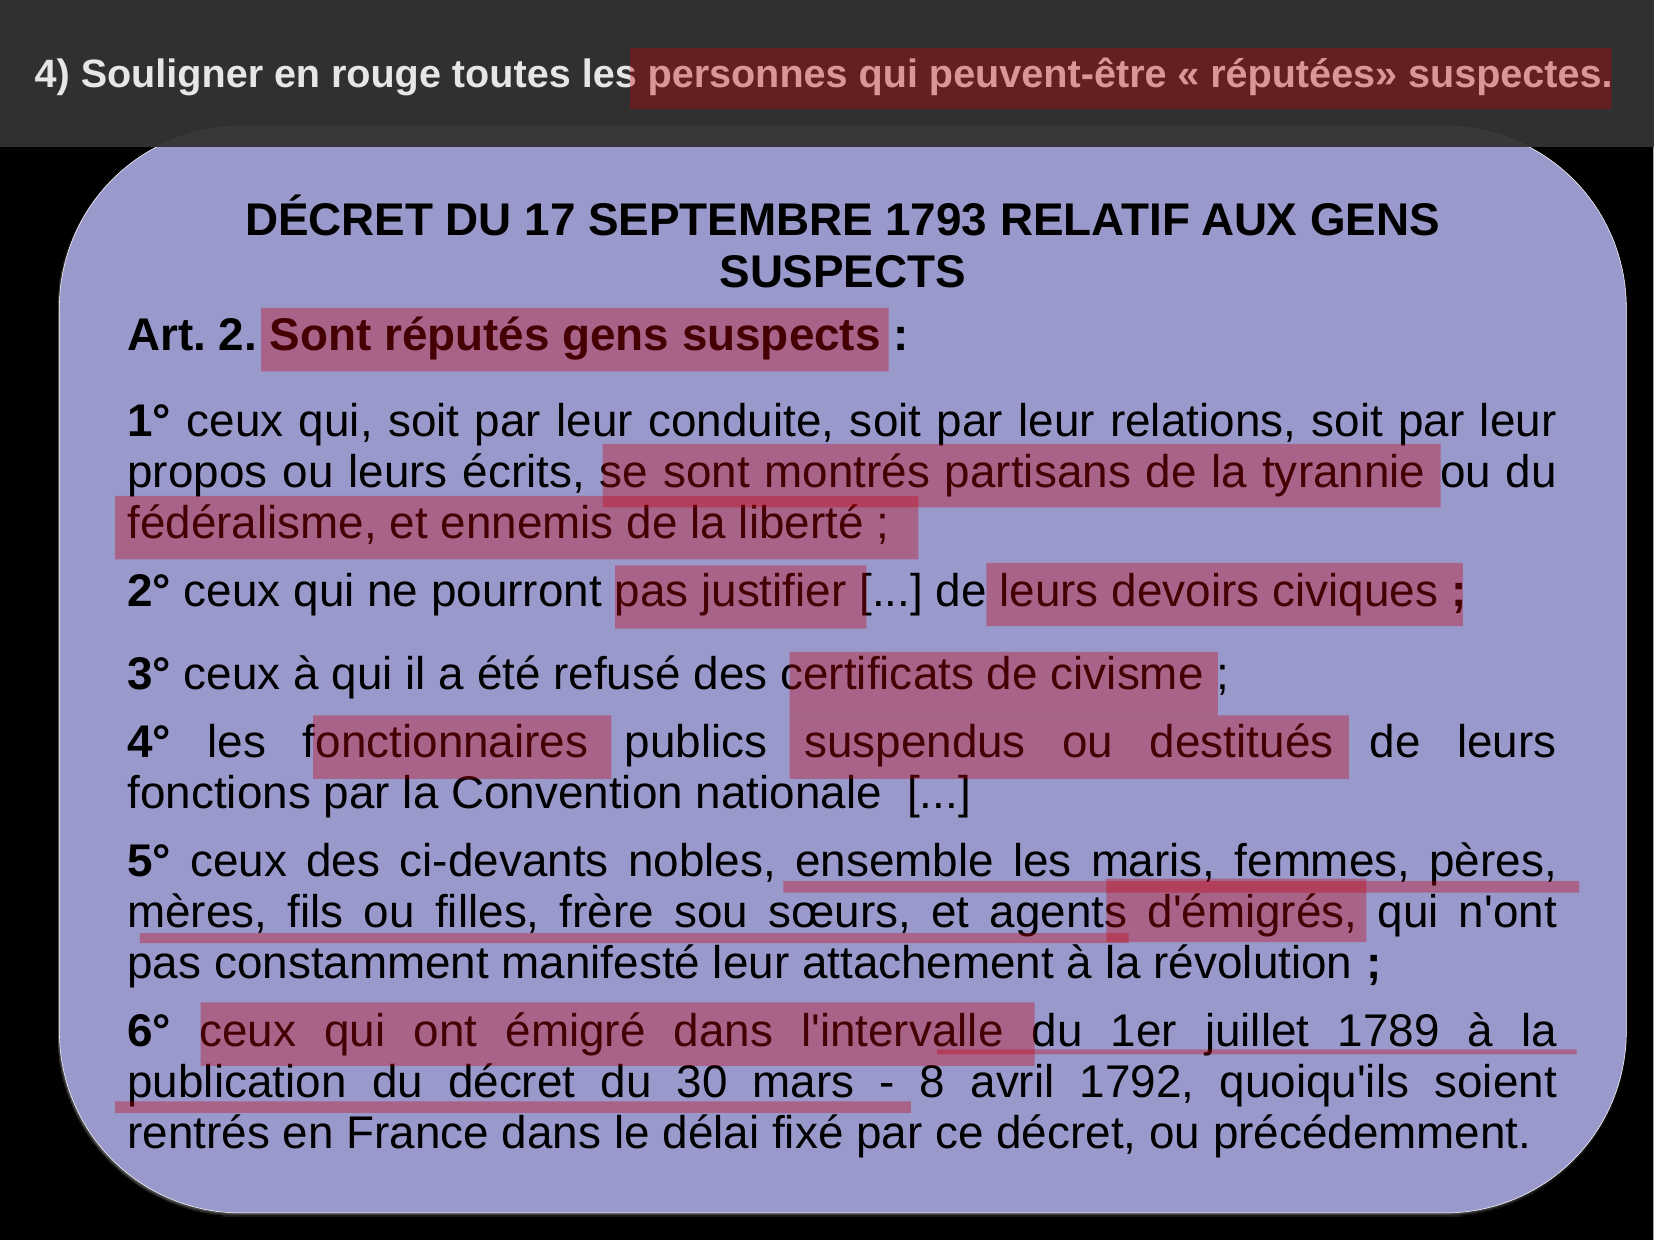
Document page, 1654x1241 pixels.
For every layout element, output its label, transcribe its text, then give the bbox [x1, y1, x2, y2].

text_box [789, 651, 1349, 779]
text_box 4) Souligner en rouge toutes les personnes qui peuvent-être « réputées» suspectes. [0, 0, 1654, 147]
text_box [115, 443, 1441, 560]
text_box [313, 715, 612, 779]
text_box DÉCRET DU 17 SEPTEMBRE 1793 RELATIF AUX GENS SUSPECTS Art. 2. Sont réputés gens suspects : 1° ceux qui, soit par leur conduite, soit par leur relations, soit par leur propos ou leurs écrits, se sont montrés partisans de la tyrannie ou du fédéralisme, et ennemis de la liberté ; 2° ceux qui ne pourront pas justifier [...] de leurs devoirs civiques ; 3° ceux à qui il a été refusé des certificats de civisme ; 4° les fonctionnaires publics suspendus ou destitués de leurs fonctions par la Convention nationale [...] 5° ceux des ci-devants nobles, ensemble les maris, femmes, pères, mères, fils ou filles, frère sou sœurs, et agents d'émigrés, qui n'ont pas constamment manifesté leur attachement à la révolution ; 6° ceux qui ont émigré dans l'intervalle du 1er juillet 1789 à la publication du décret du 30 mars - 8 avril 1792, quoiqu'ils soient rentrés en France dans le délai fixé par ce décret, ou précédemment. [59, 147, 1627, 1213]
text_box [615, 565, 867, 629]
text_box [200, 1002, 1577, 1066]
text_box [629, 47, 1612, 109]
text_box [261, 307, 889, 372]
text_box [986, 562, 1463, 627]
text_box [139, 878, 1580, 944]
text_box [115, 1101, 911, 1113]
